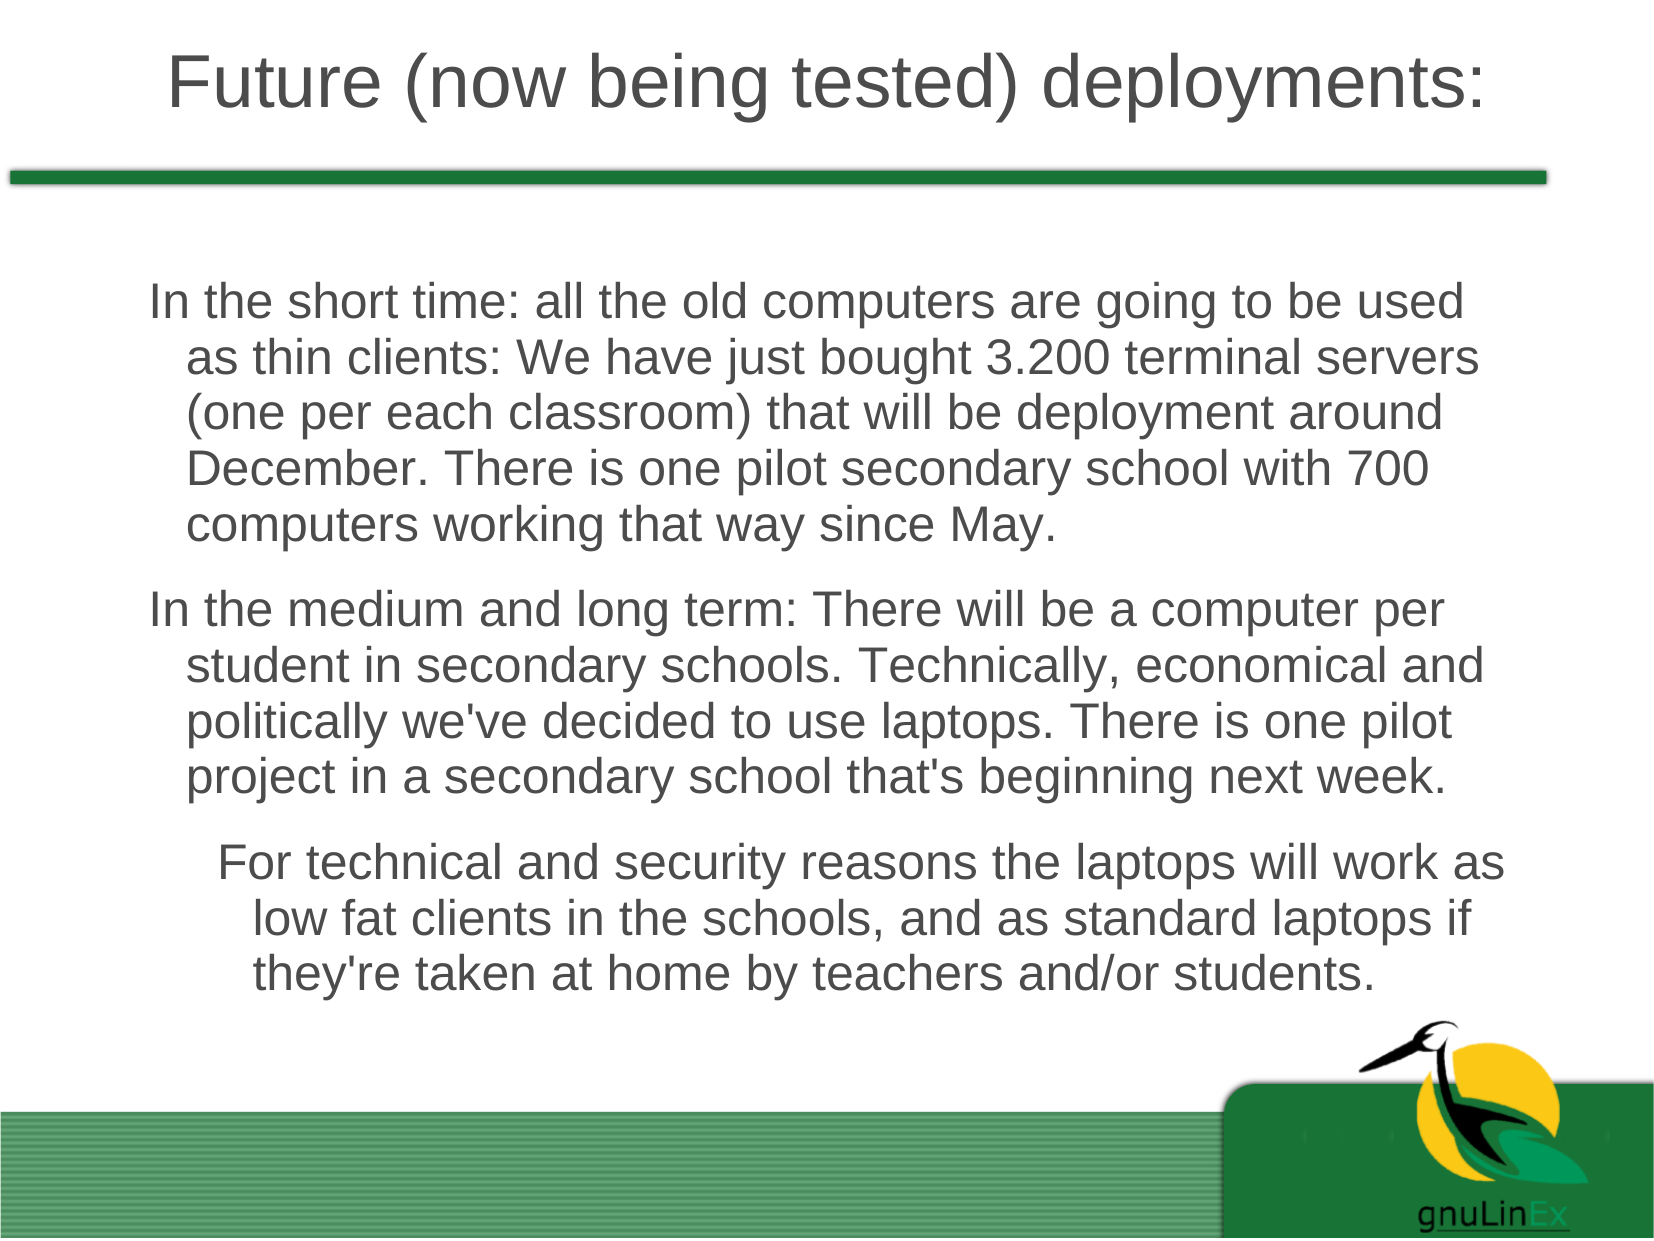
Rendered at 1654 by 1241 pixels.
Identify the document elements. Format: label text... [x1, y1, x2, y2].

picture [0, 0, 1654, 1238]
list In the short time: all the old computers are going to be used as thin clients: We have just bought 3.200 terminal servers (one per each classroom) that will be deployment around December. There is one pilot secondary school with 700 computers working that way since May. In the medium and long term: There will be a computer per student in secondary schools. Technically, economical and politically we've decided to use laptops. There is one pilot project in a secondary school that's beginning next week. For technical and security reasons the laptops will work as low fat clients in the schools, and as standard laptops if they're taken at home by teachers and/or students. [110, 273, 1523, 1077]
title Future (now being tested) deployments: [121, 0, 1534, 164]
